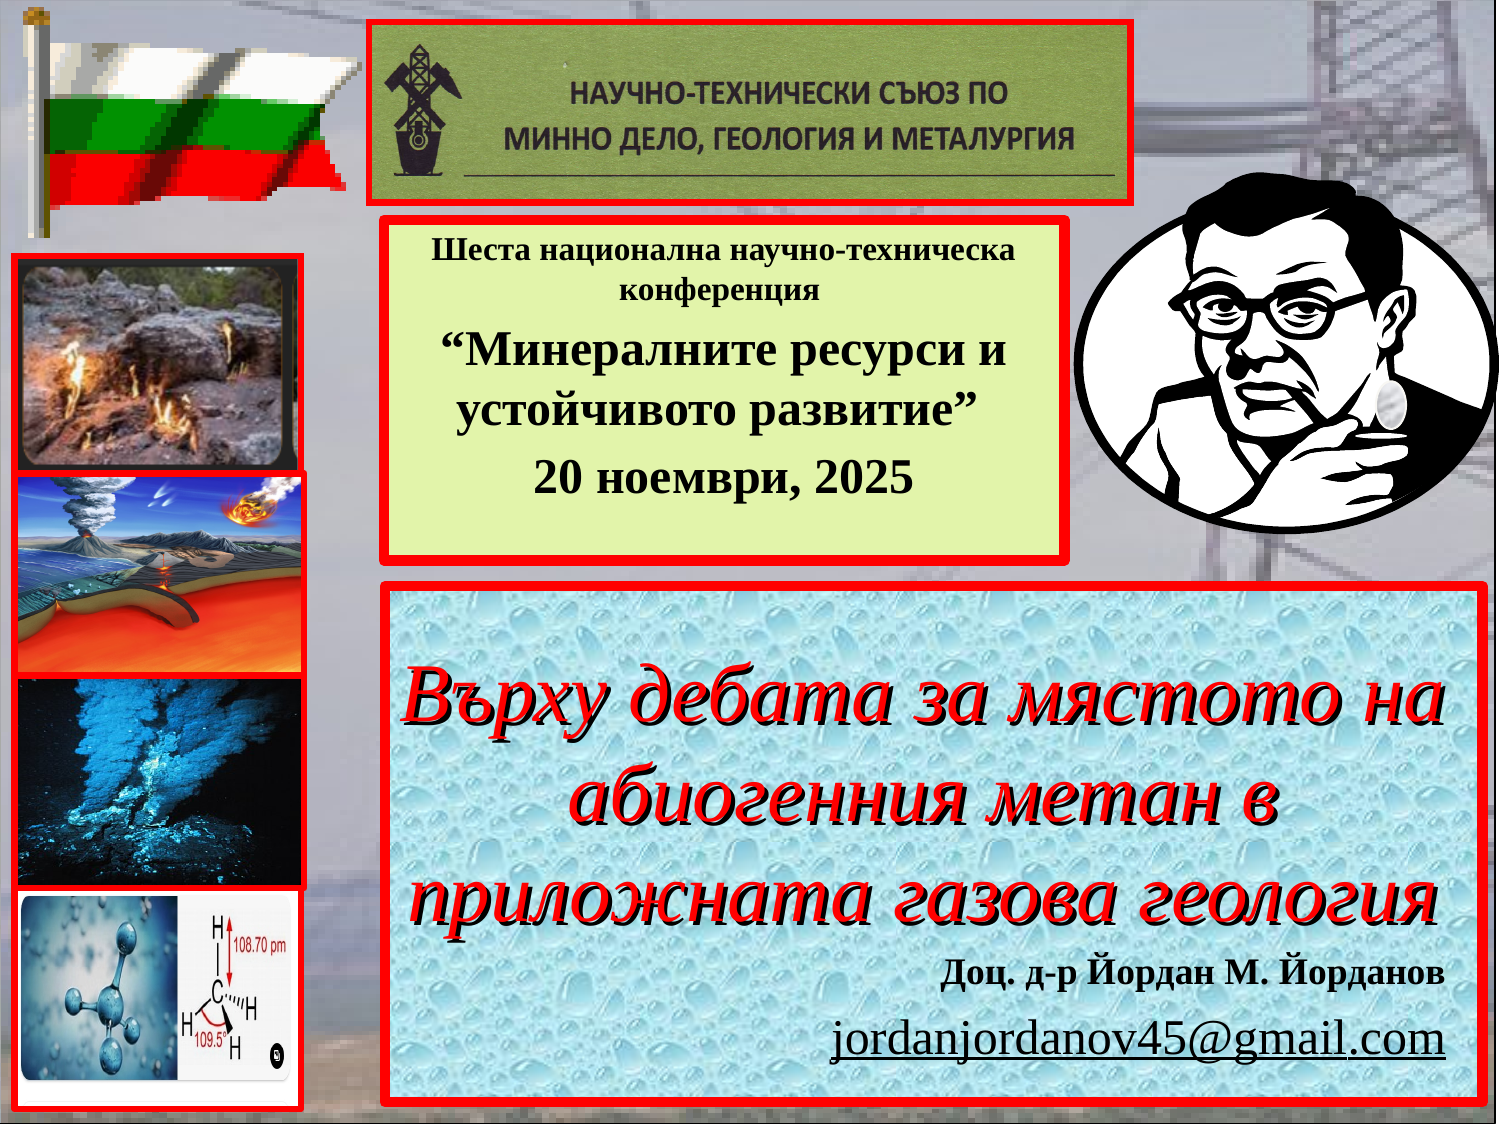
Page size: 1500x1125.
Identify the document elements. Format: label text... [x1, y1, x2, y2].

text_box Върху дебата за мястото на абиогенния метан в приложната газова геология Доц. д-р Йордан М. Йорданов jordanjordanov45@gmail.com [384, 586, 1483, 1103]
text_box [1375, 381, 1406, 429]
picture [0, 0, 1499, 1123]
text_box Шеста национална научно-техническа конференция “Минералните ресурси и устойчивото развитие” 20 ноември, 2025 [383, 219, 1065, 561]
